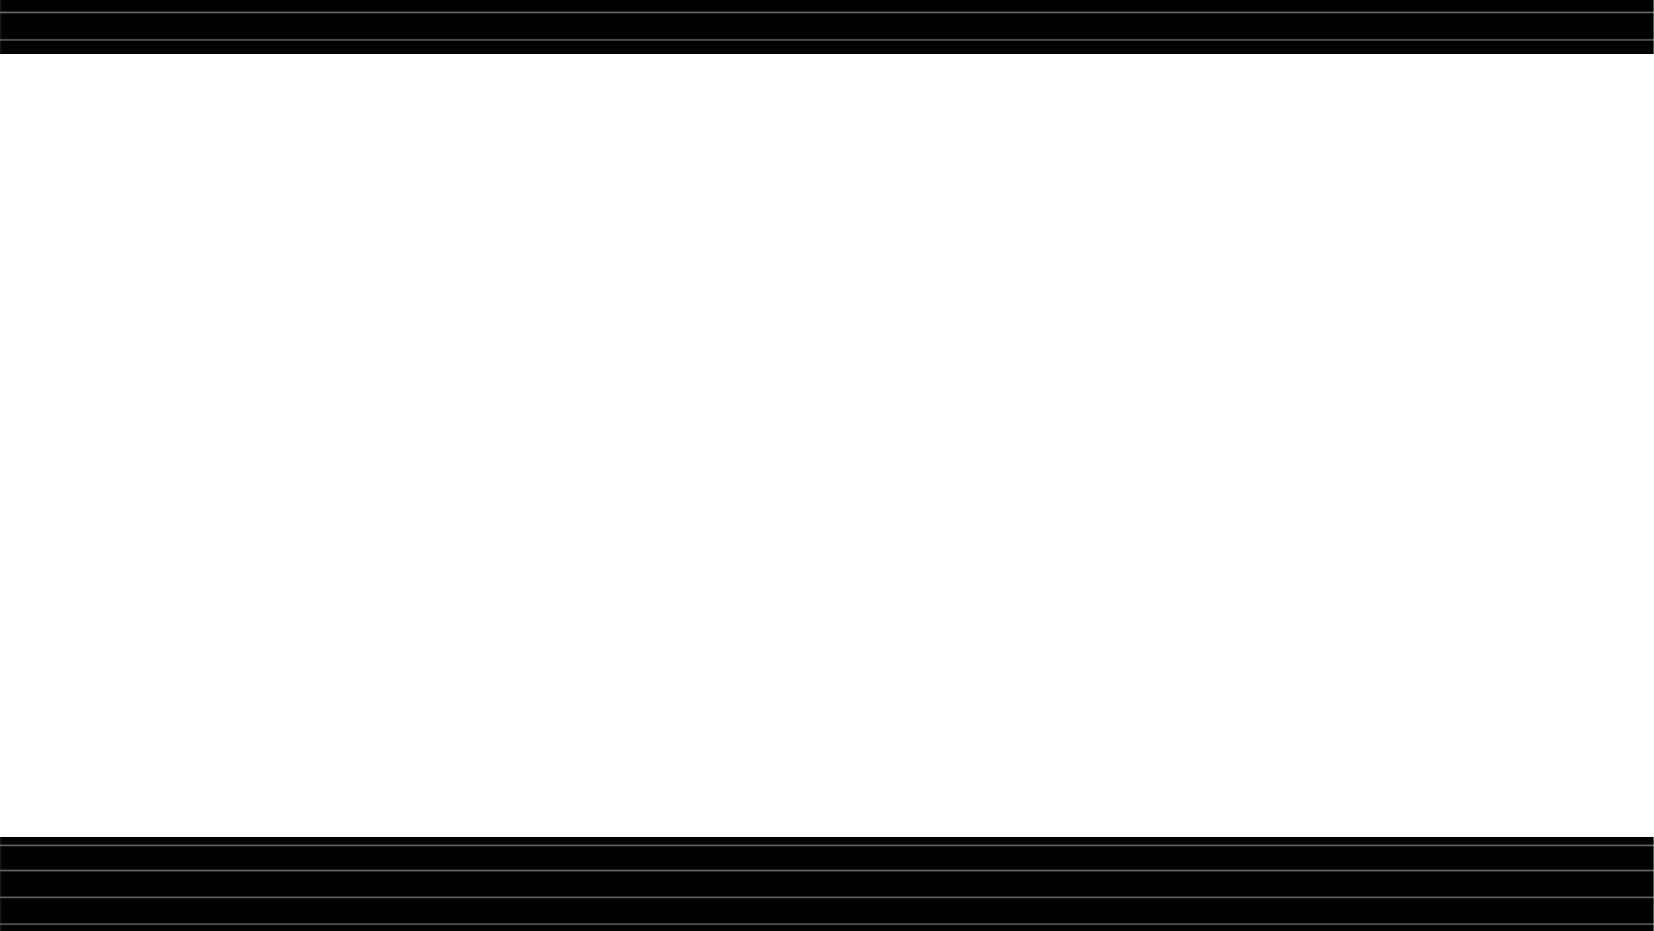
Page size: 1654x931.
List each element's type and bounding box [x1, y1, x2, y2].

picture [0, 837, 1654, 931]
picture [0, 0, 1654, 54]
